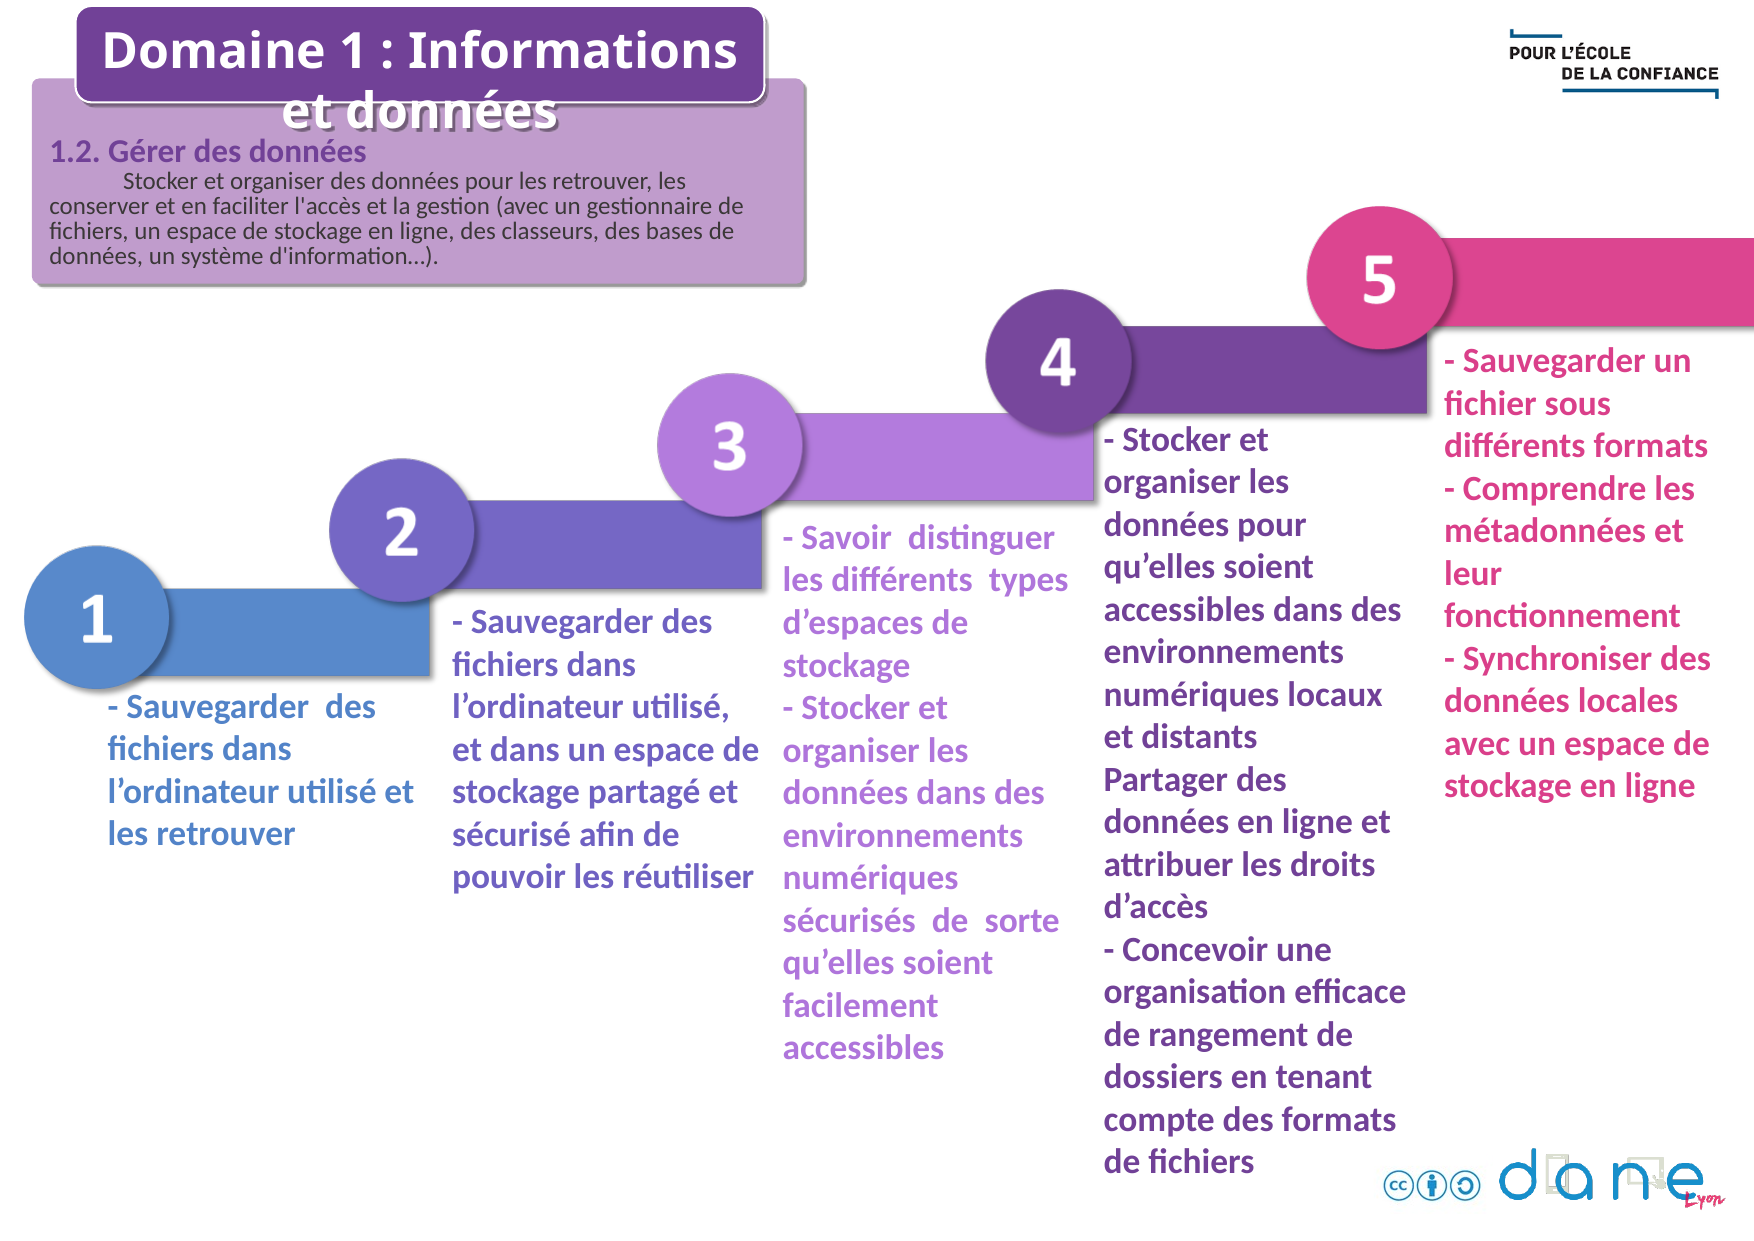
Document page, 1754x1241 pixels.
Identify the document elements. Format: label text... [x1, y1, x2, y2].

text_box [484, 103, 518, 129]
text_box - Savoir distinguer les différents types d’espaces de stockage - Stocker et organiser les données dans des environnements numériques sécurisés de sorte qu’elles soient facilement accessibles [768, 721, 1089, 1159]
text_box [291, 106, 301, 111]
text_box - Sauvegarder un fichier sous différents formats - Comprendre les métadonnées et leur fonctionnement - Synchroniser des données locales avec un espace de stockage en ligne [1429, 721, 1754, 898]
text_box [323, 103, 357, 129]
text_box - Stocker et organiser les données pour qu’elles soient accessibles dans des environnements numériques locaux et distants Partager des données en ligne et attribuer les droits d’accès - Concevoir une organisation efficace de rangement de dossiers en tenant compte des formats de fichiers [1089, 721, 1429, 1241]
text_box [393, 103, 489, 129]
text_box [513, 103, 549, 129]
text_box - Sauvegarder des fichiers dans l’ordinateur utilisé et les retrouver [93, 721, 437, 988]
text_box [387, 106, 398, 122]
picture [20, 202, 1754, 721]
text_box [355, 106, 366, 122]
text_box [31, 78, 296, 202]
picture [1493, 12, 1734, 113]
text_box [513, 106, 523, 111]
text_box [358, 103, 391, 129]
text_box - Sauvegarder des fichiers dans l’ordinateur utilisé, et dans un espace de stockage partagé et sécurisé afin de pouvoir les réutiliser [437, 721, 768, 988]
picture [1364, 1139, 1729, 1214]
text_box [484, 106, 494, 111]
text_box 1.2. Gérer des données Stocker et organiser des données pour les retrouver, les conserver et en faciliter l'accès et la gestion (avec un gestionnaire de fichiers, un espace de stockage en ligne, des classeurs, des bases de données, un système d'information…). [34, 129, 804, 316]
text_box Domaine 1 : Informations et données [75, 5, 765, 103]
text_box [543, 78, 804, 129]
text_box [291, 103, 323, 129]
